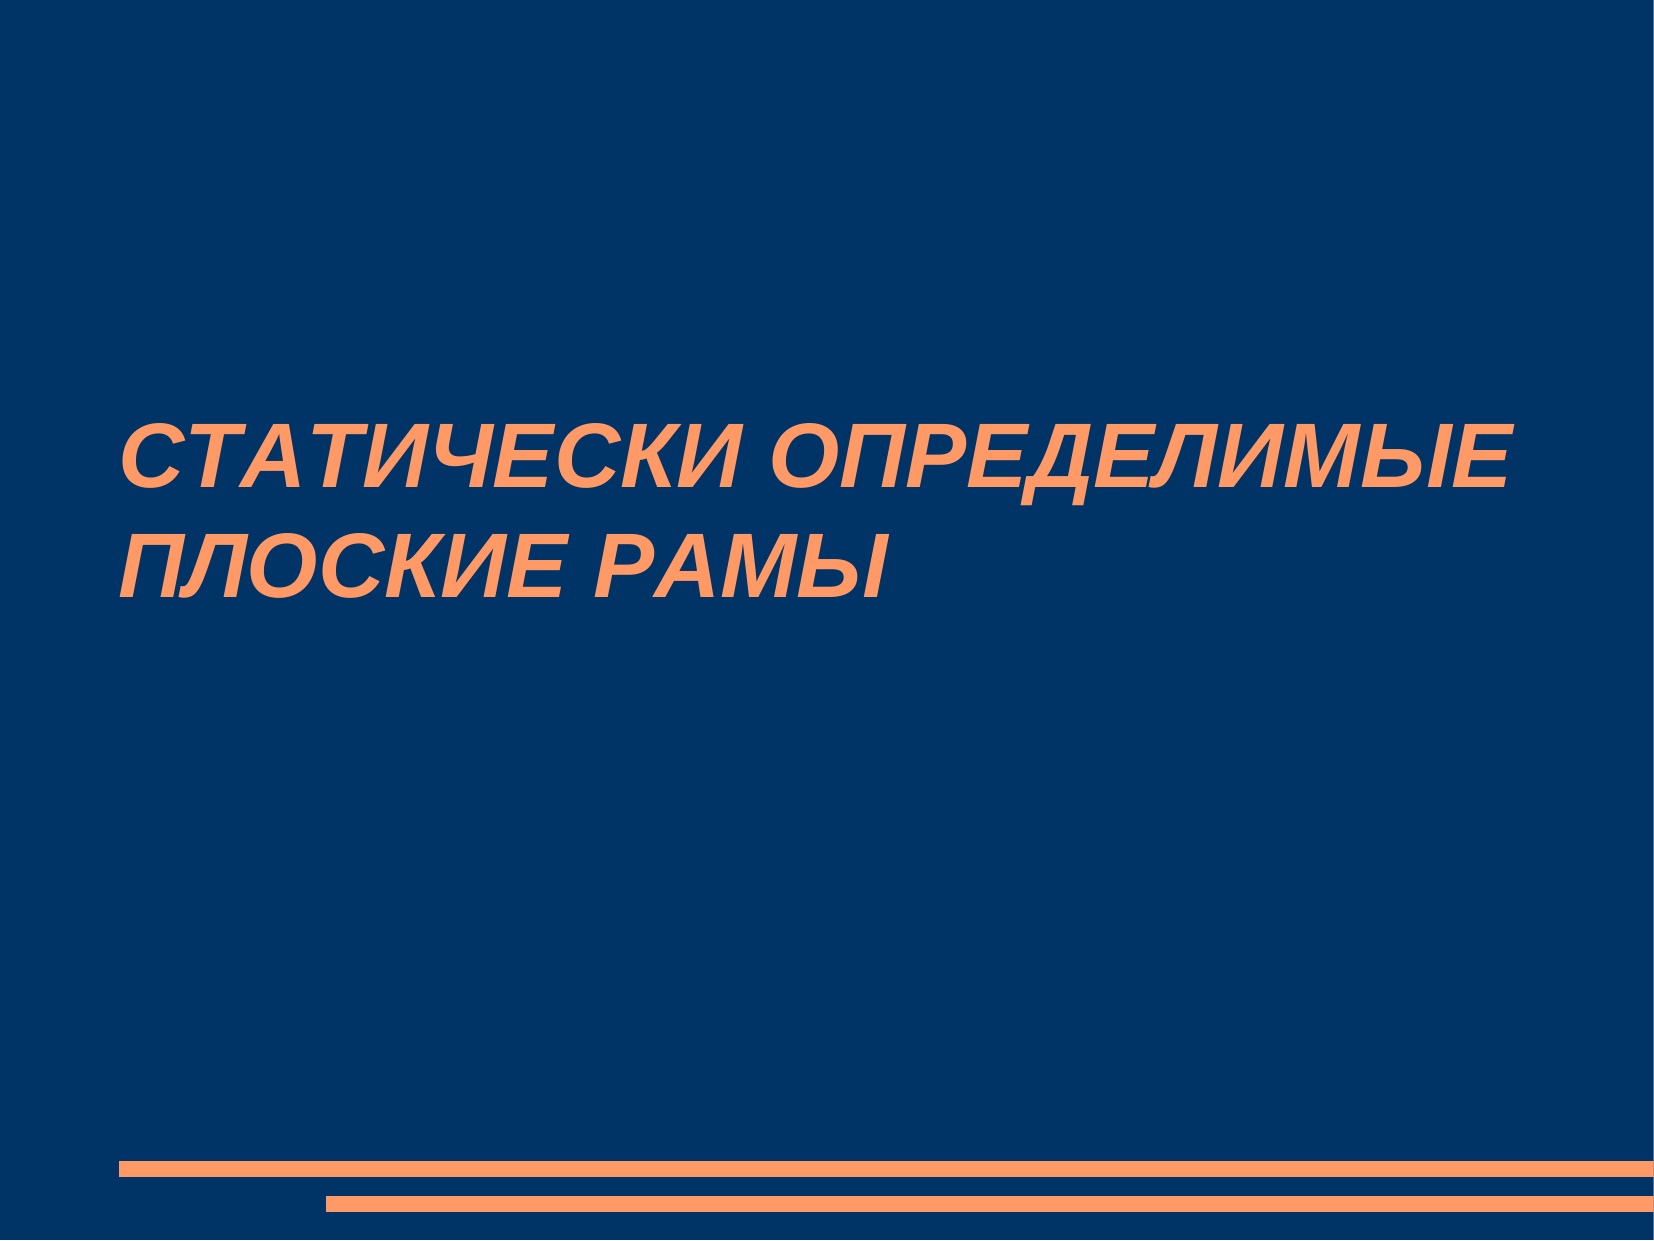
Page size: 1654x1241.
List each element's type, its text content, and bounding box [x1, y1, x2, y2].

title СТАТИЧЕСКИ ОПРЕДЕЛИМЫЕ ПЛОСКИЕ РАМЫ [118, 395, 1607, 603]
